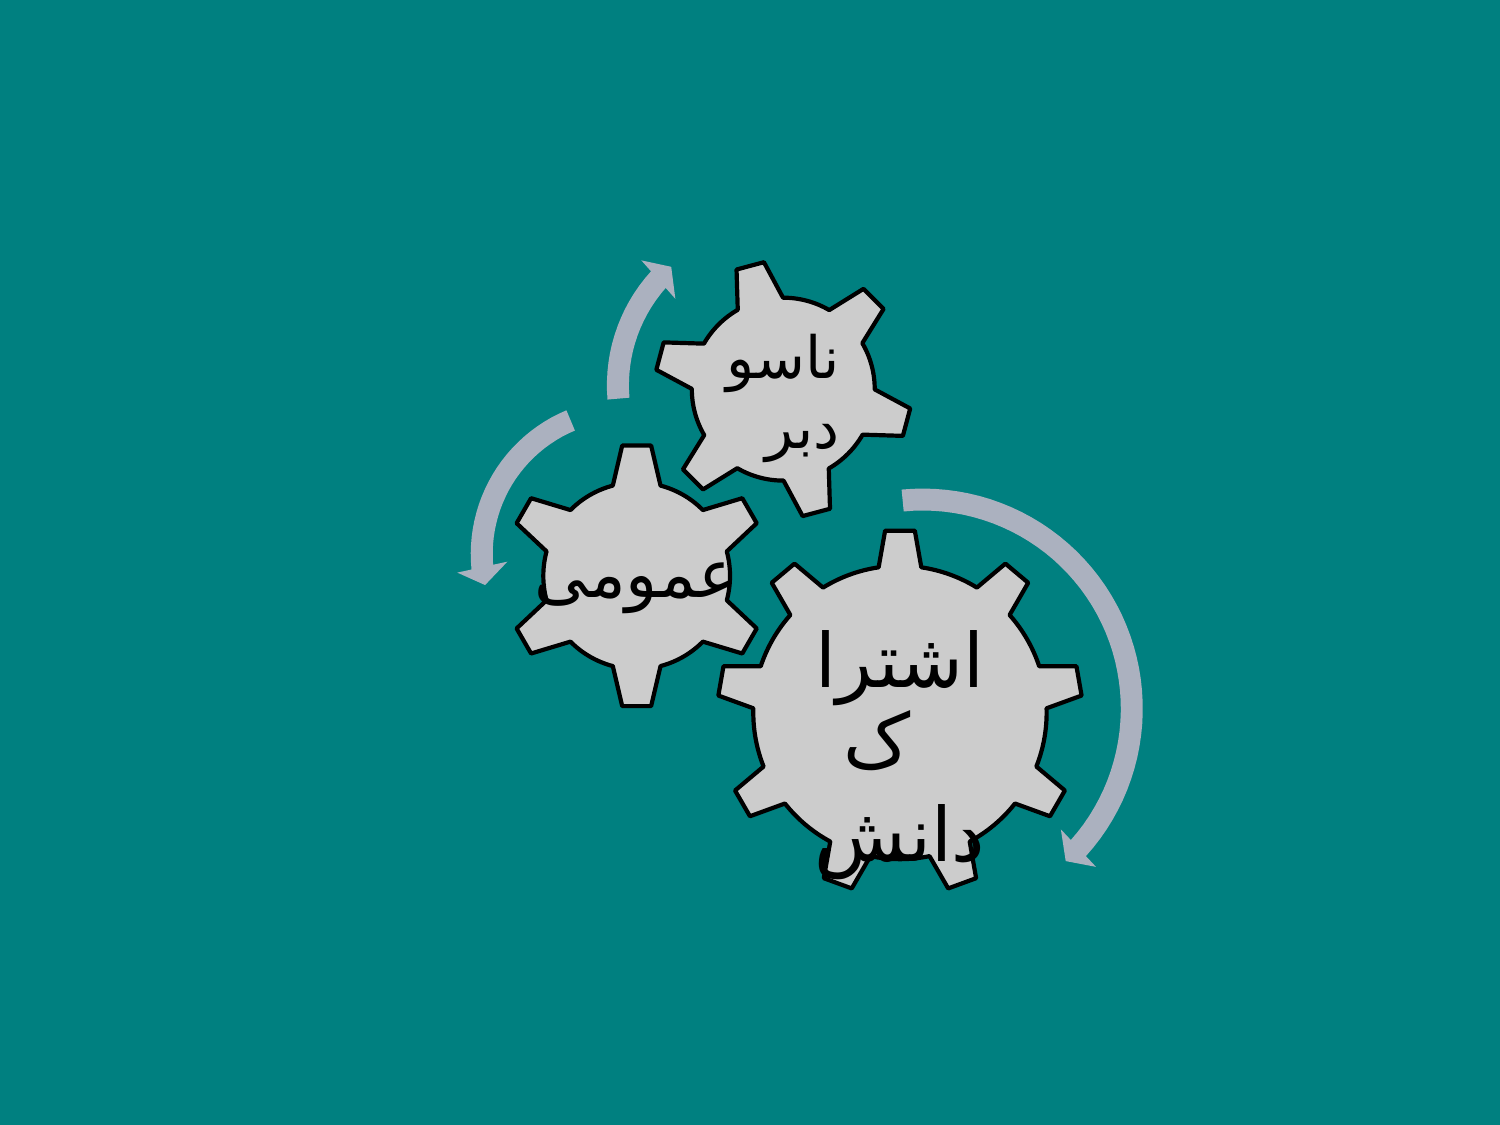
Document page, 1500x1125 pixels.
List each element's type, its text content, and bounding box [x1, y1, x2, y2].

text_box اشتراک‌ دانش [823, 860, 868, 889]
text_box عمومی [603, 583, 614, 593]
text_box ناسودبر [656, 262, 911, 517]
text_box اشتراک‌ دانش [718, 530, 1082, 889]
text_box [457, 410, 575, 586]
text_box [901, 488, 1143, 867]
text_box عمومی [673, 583, 684, 593]
text_box [606, 260, 676, 400]
text_box عمومی [516, 445, 757, 707]
